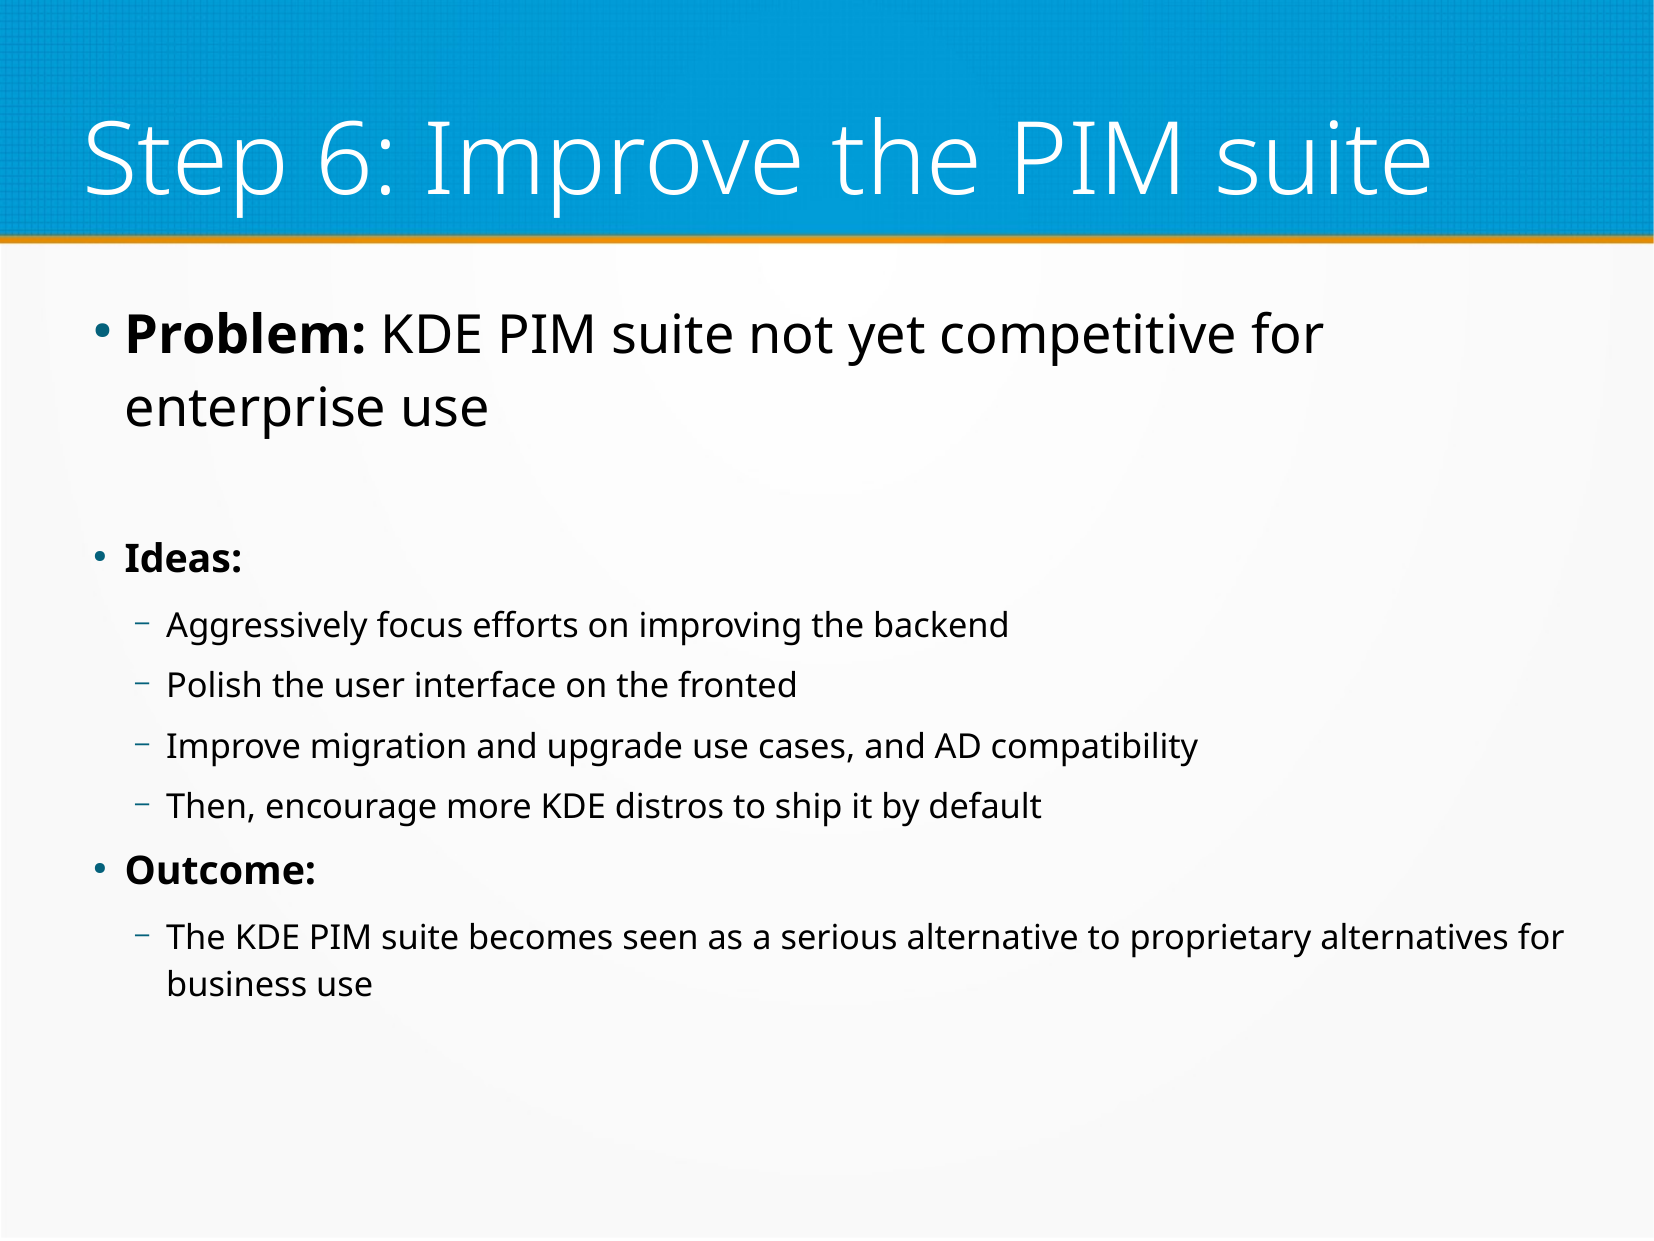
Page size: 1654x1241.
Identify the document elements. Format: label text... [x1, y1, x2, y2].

title Step 6: Improve the PIM suite [82, 83, 1531, 224]
picture [0, 233, 1654, 1241]
list Problem: KDE PIM suite not yet competitive for enterprise use Ideas: Aggressively focus efforts on improving the backend Polish the user interface on the fronted Improve migration and upgrade use cases, and AD compatibility Then, encourage more KDE distros to ship it by default Outcome: The KDE PIM suite becomes seen as a serious alternative to proprietary alternatives for business use [82, 295, 1571, 1015]
